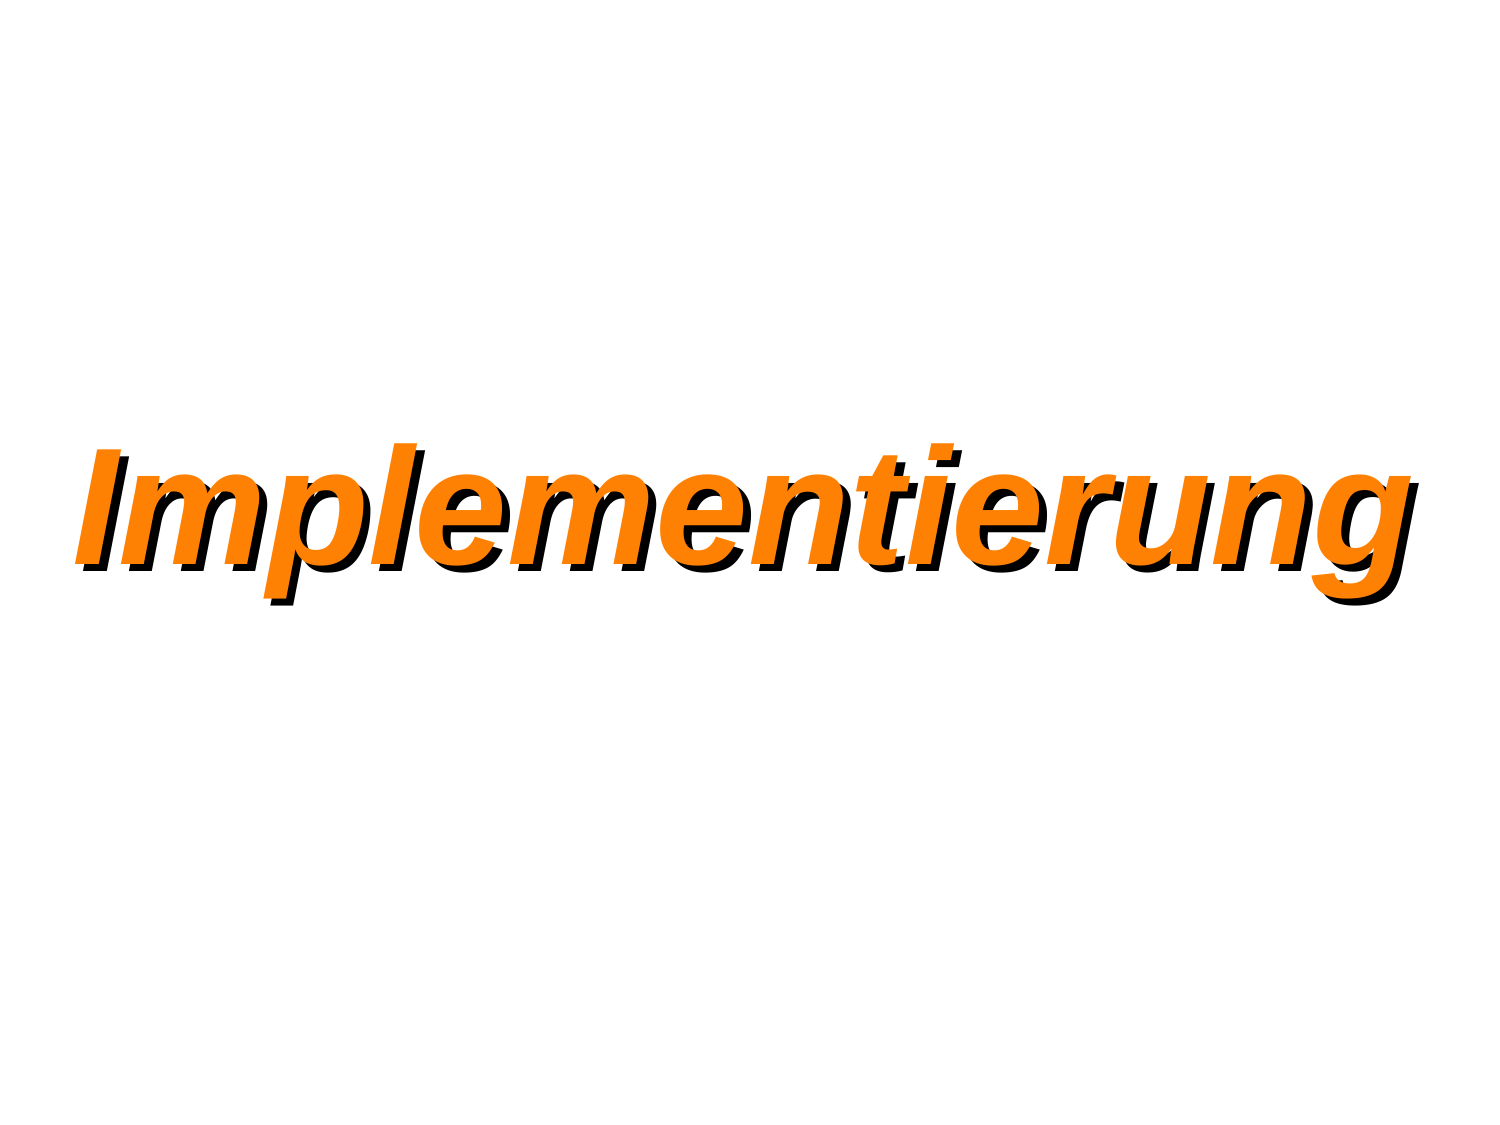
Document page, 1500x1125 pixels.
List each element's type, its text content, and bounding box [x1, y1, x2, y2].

title Implementierung [29, 314, 1459, 681]
